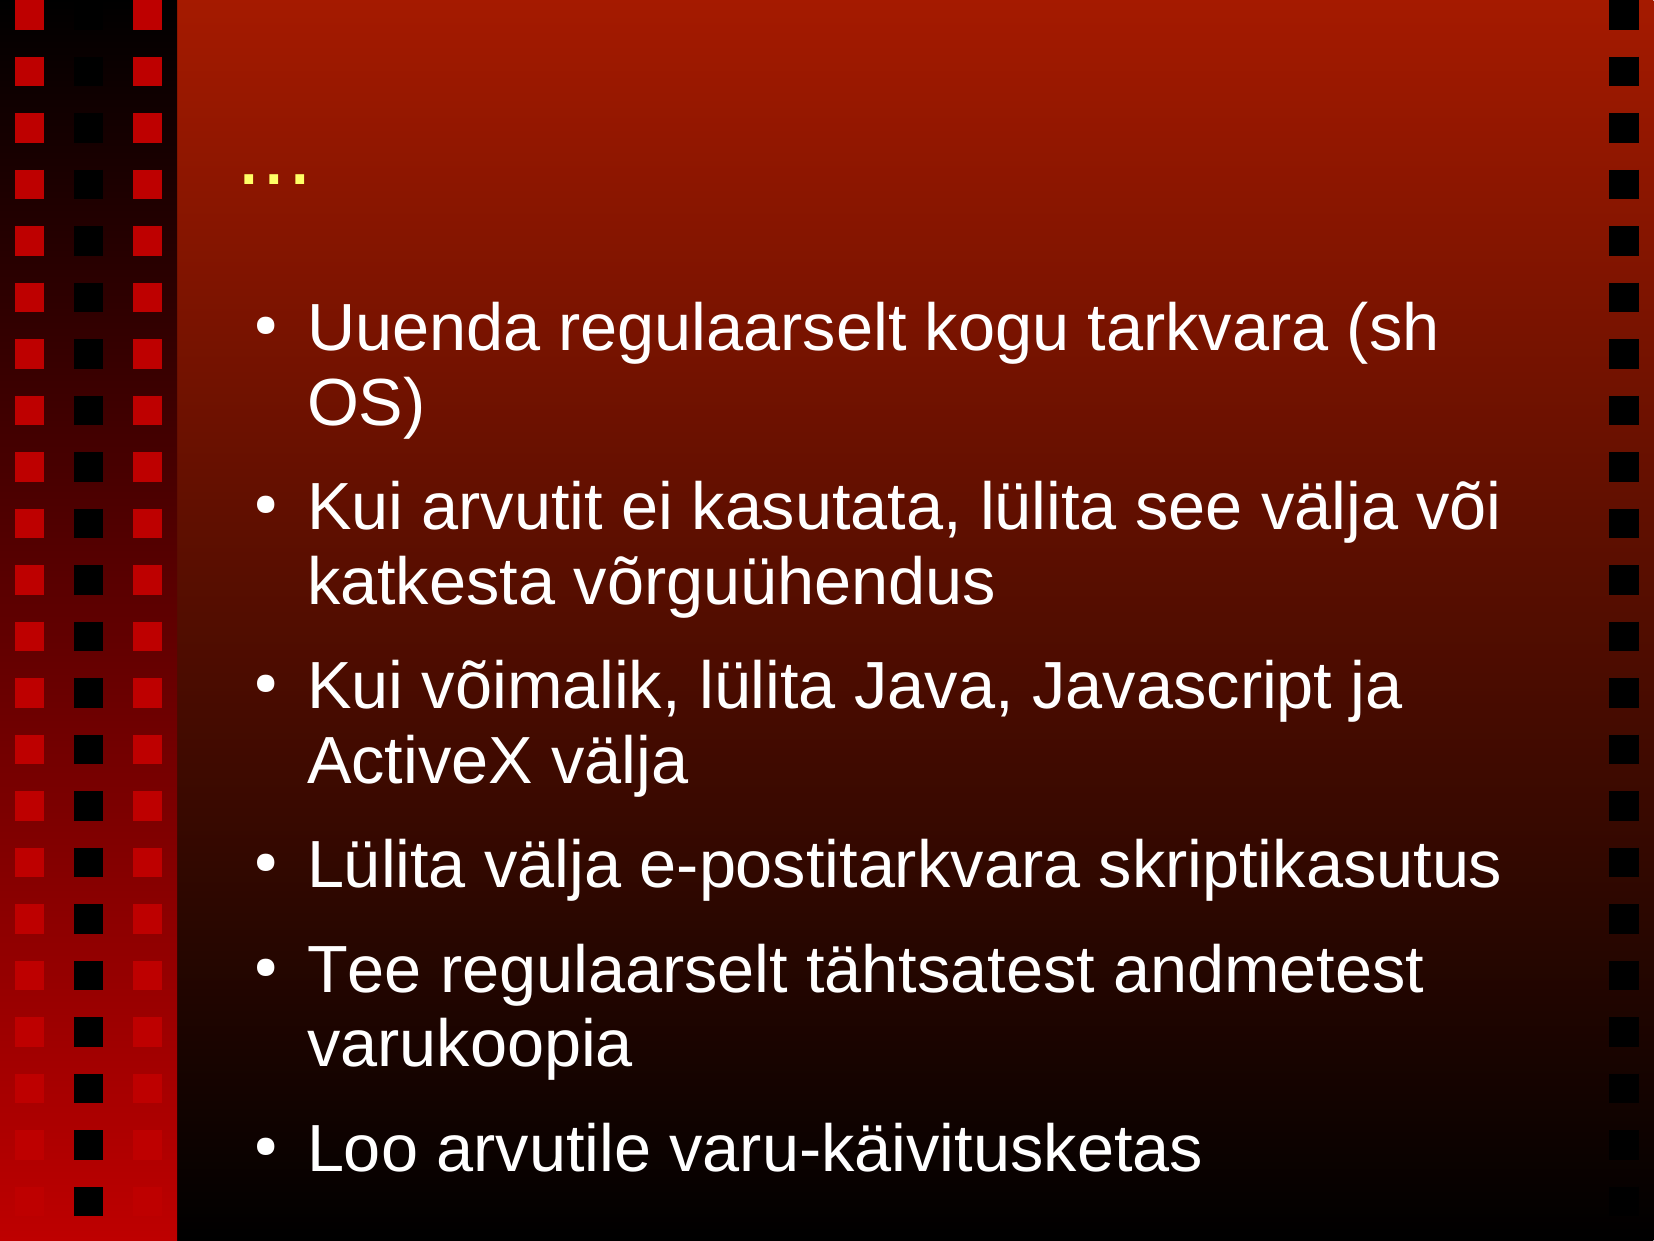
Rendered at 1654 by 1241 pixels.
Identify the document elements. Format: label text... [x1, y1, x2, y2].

title ... [236, 49, 1571, 257]
list Uuenda regulaarselt kogu tarkvara (sh OS) Kui arvutit ei kasutata, lülita see välja või katkesta võrguühendus Kui võimalik, lülita Java, Javascript ja ActiveX välja Lülita välja e-postitarkvara skriptikasutus Tee regulaarselt tähtsatest andmetest varukoopia Loo arvutile varu-käivitusketas [236, 290, 1571, 1186]
